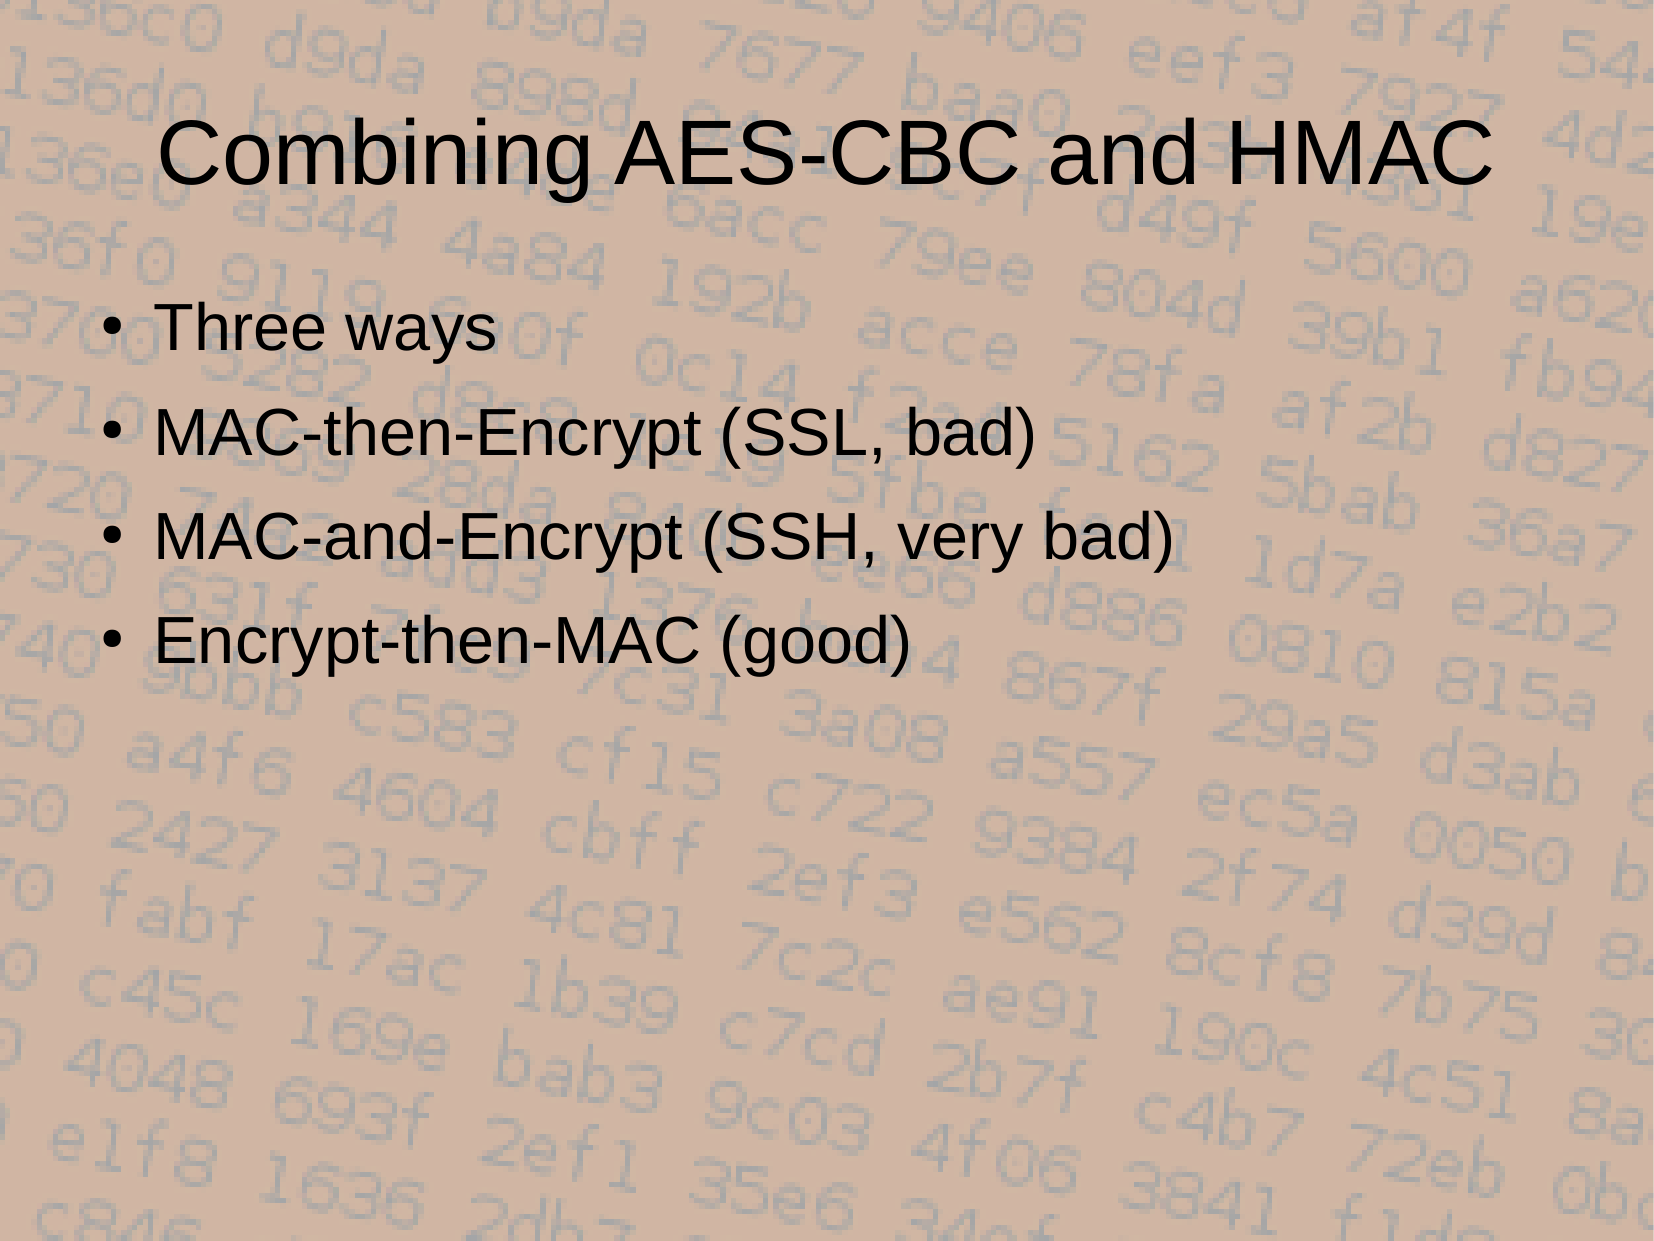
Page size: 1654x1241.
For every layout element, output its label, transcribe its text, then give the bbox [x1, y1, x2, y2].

picture [0, 0, 1654, 1241]
list Three ways MAC-then-Encrypt (SSL, bad) MAC-and-Encrypt (SSH, very bad) Encrypt-then-MAC (good) [82, 290, 1571, 1010]
title Combining AES-CBC and HMAC [82, 49, 1571, 257]
